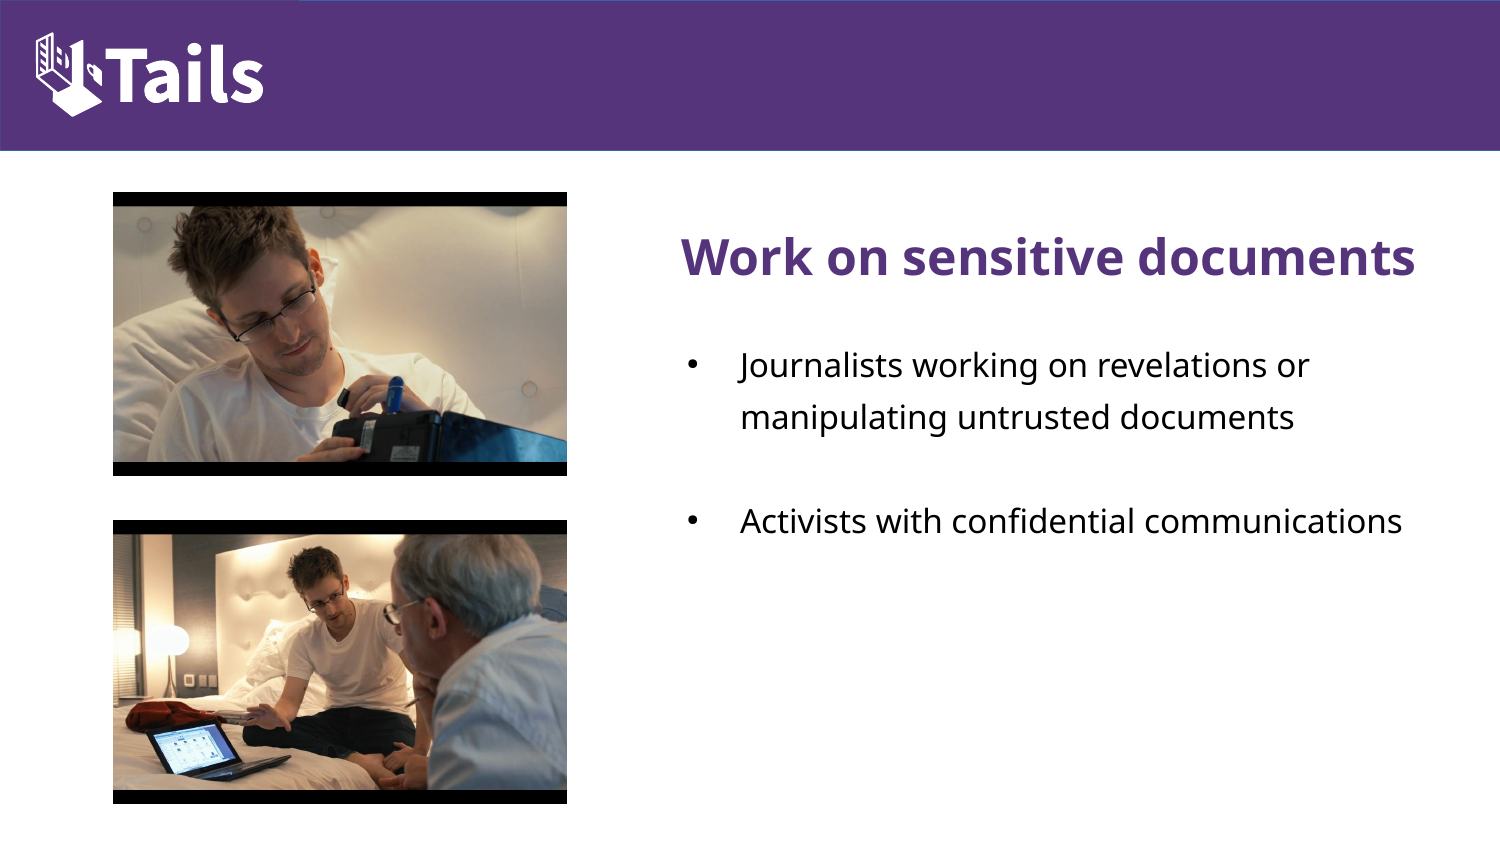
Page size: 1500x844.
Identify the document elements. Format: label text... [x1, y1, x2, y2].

picture [113, 520, 567, 804]
list Journalists working on revelations or manipulating untrusted documents Activists with confidential communications [669, 335, 1463, 826]
picture [113, 192, 567, 476]
title Work on sensitive documents [680, 192, 1463, 319]
